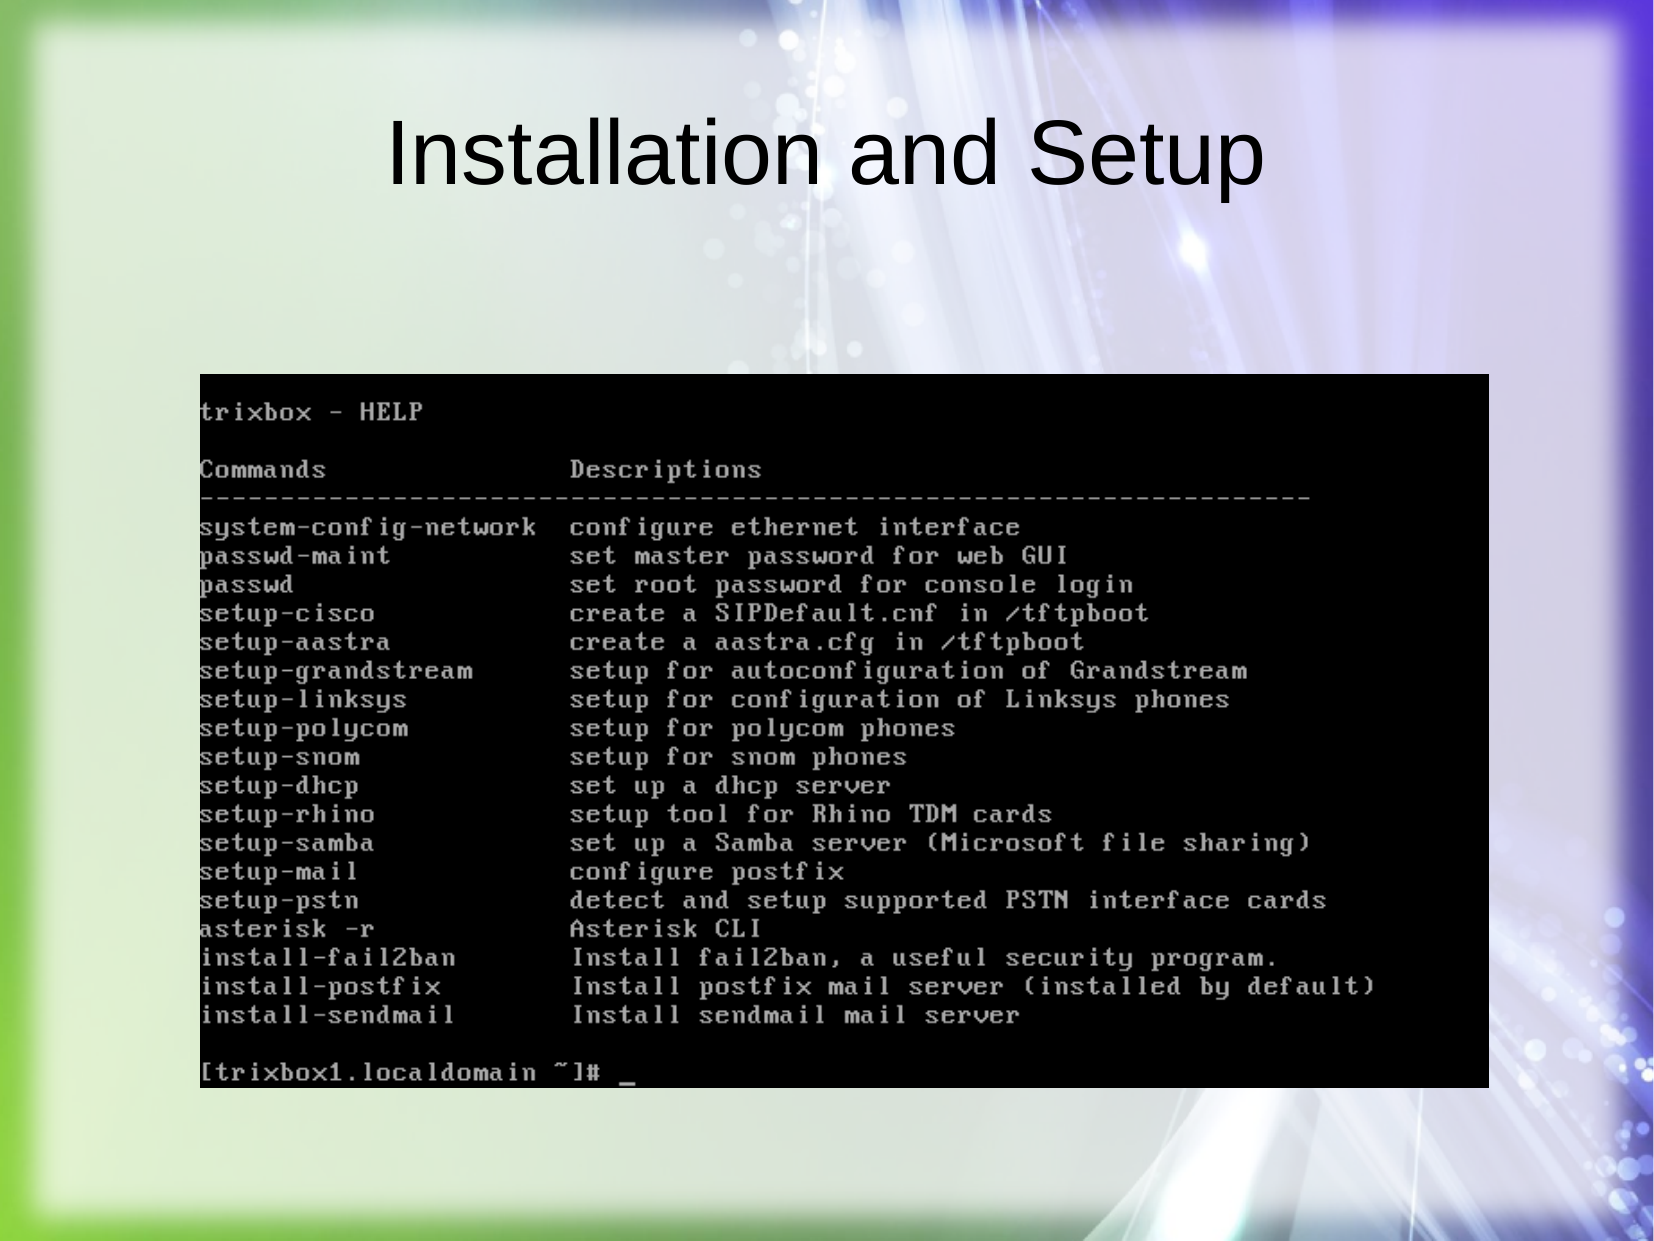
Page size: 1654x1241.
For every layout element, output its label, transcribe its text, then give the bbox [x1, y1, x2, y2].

picture [0, 0, 1654, 1241]
title Installation and Setup [82, 49, 1571, 257]
